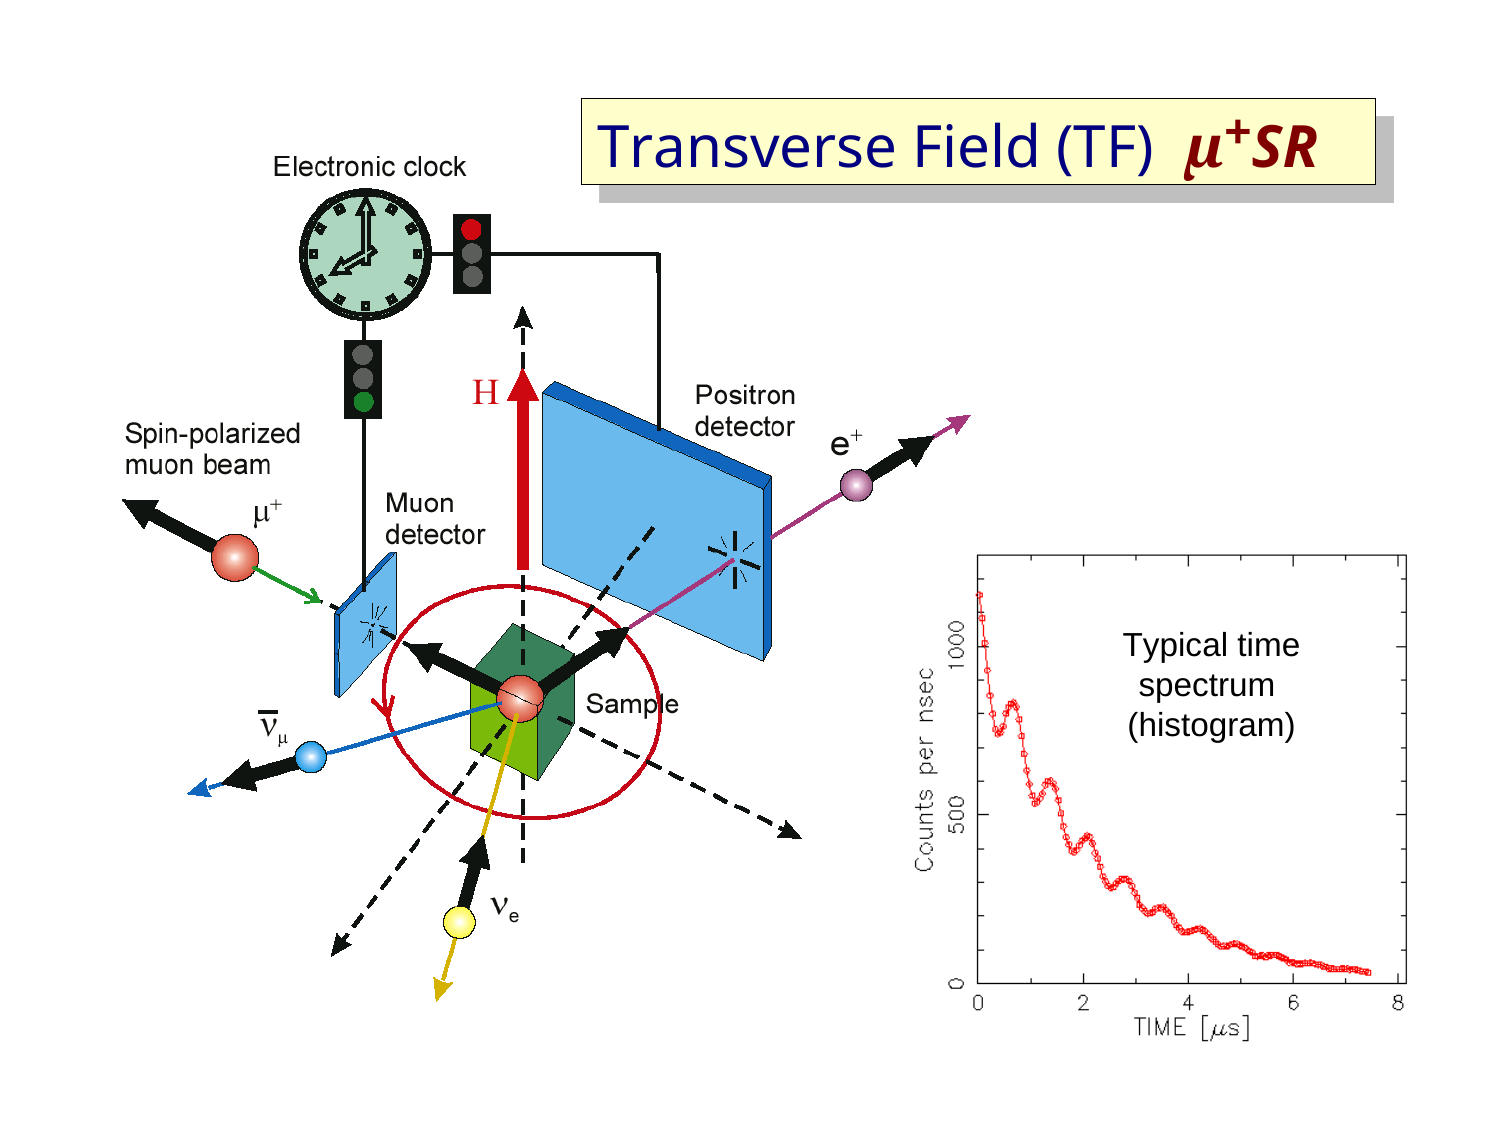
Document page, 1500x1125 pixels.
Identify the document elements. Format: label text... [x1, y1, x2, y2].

picture [116, 147, 1438, 1052]
text_box Typical time spectrum (histogram) [1060, 623, 1363, 741]
text_box Transverse Field (TF) µ+SR [581, 98, 1376, 184]
